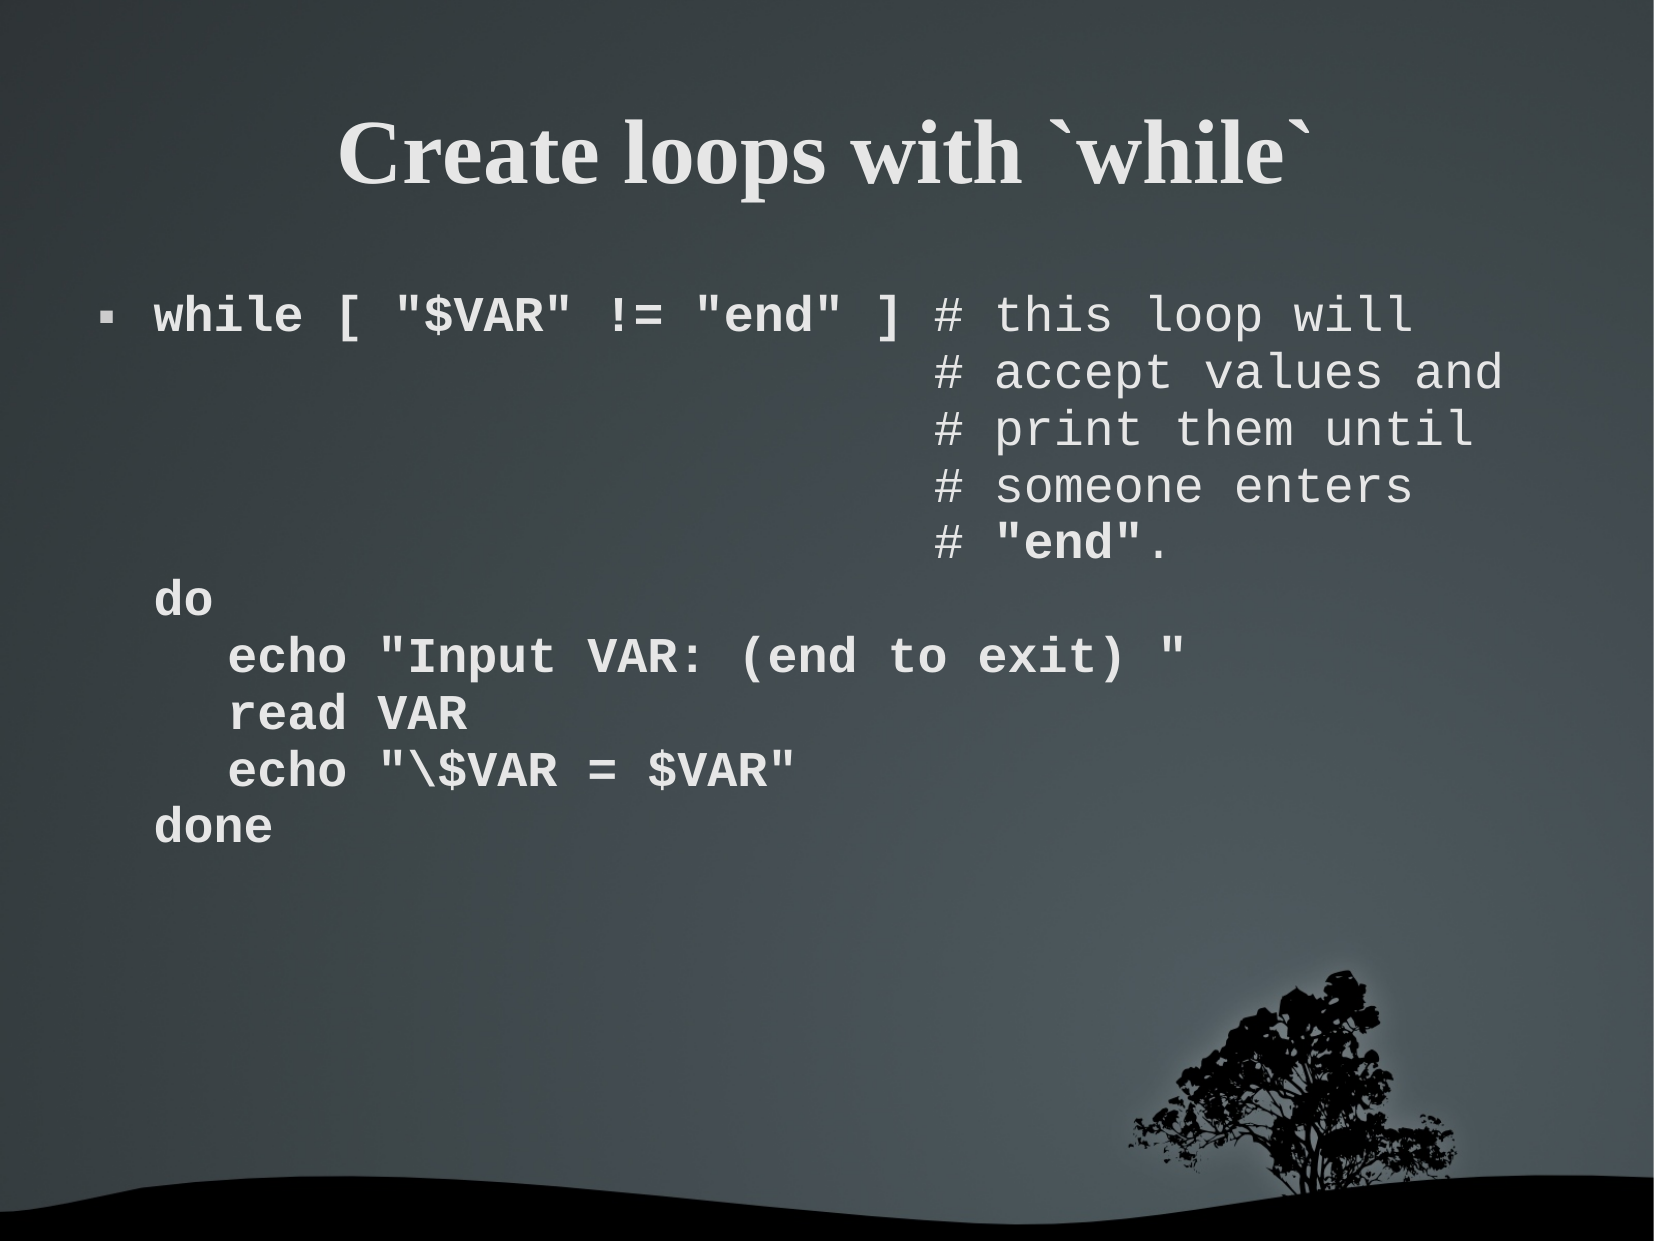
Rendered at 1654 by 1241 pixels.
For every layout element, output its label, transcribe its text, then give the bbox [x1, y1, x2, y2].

title Create loops with `while` [82, 49, 1571, 257]
list while [ "$VAR" != "end" ] # this loop will # accept values and # print them until # someone enters # "end". do echo "Input VAR: (end to exit) " read VAR echo "\$VAR = $VAR" done [82, 290, 1571, 1109]
picture [0, 0, 1654, 1241]
